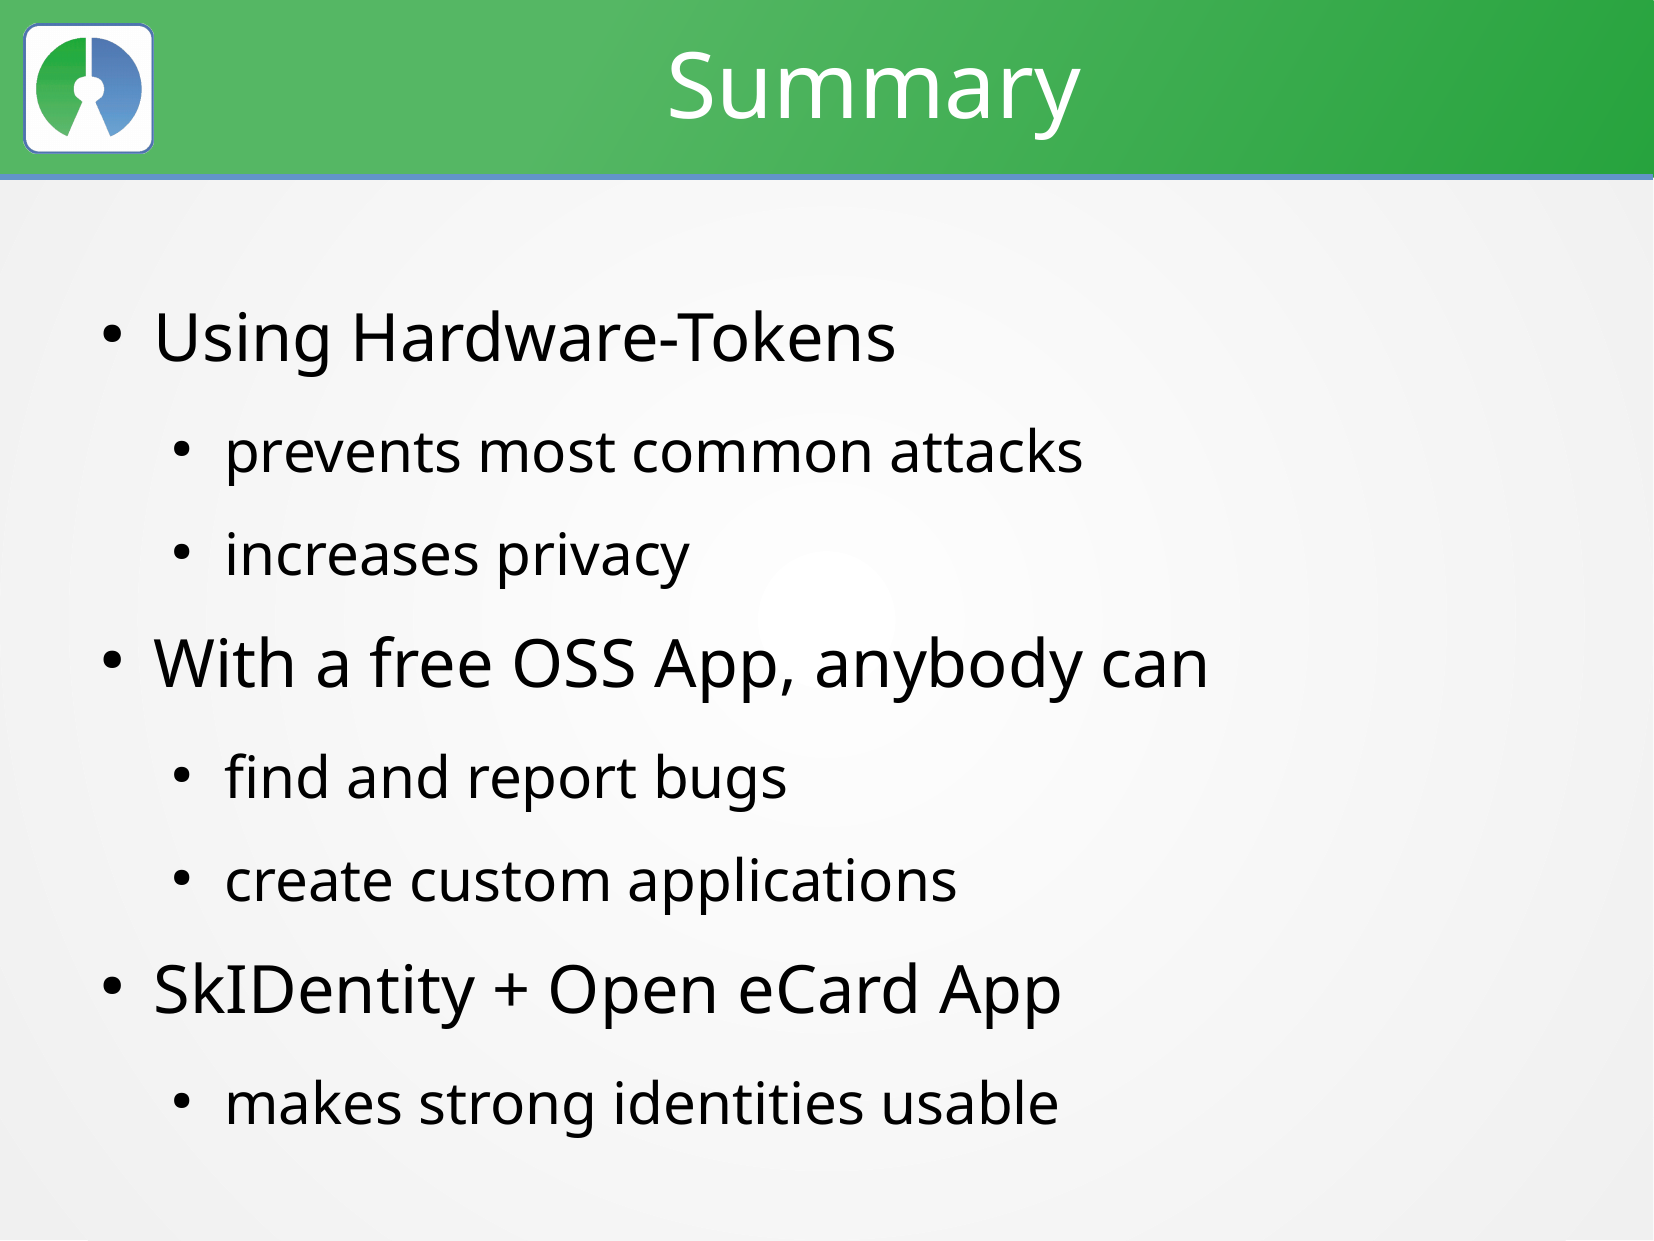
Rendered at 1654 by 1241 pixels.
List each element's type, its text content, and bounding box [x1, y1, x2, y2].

list Using Hardware-Tokens prevents most common attacks increases privacy With a free OSS App, anybody can find and report bugs create custom applications SkIDentity + Open eCard App makes strong identities usable [82, 290, 1571, 1158]
title Summary [177, 11, 1571, 154]
picture [23, 23, 154, 154]
